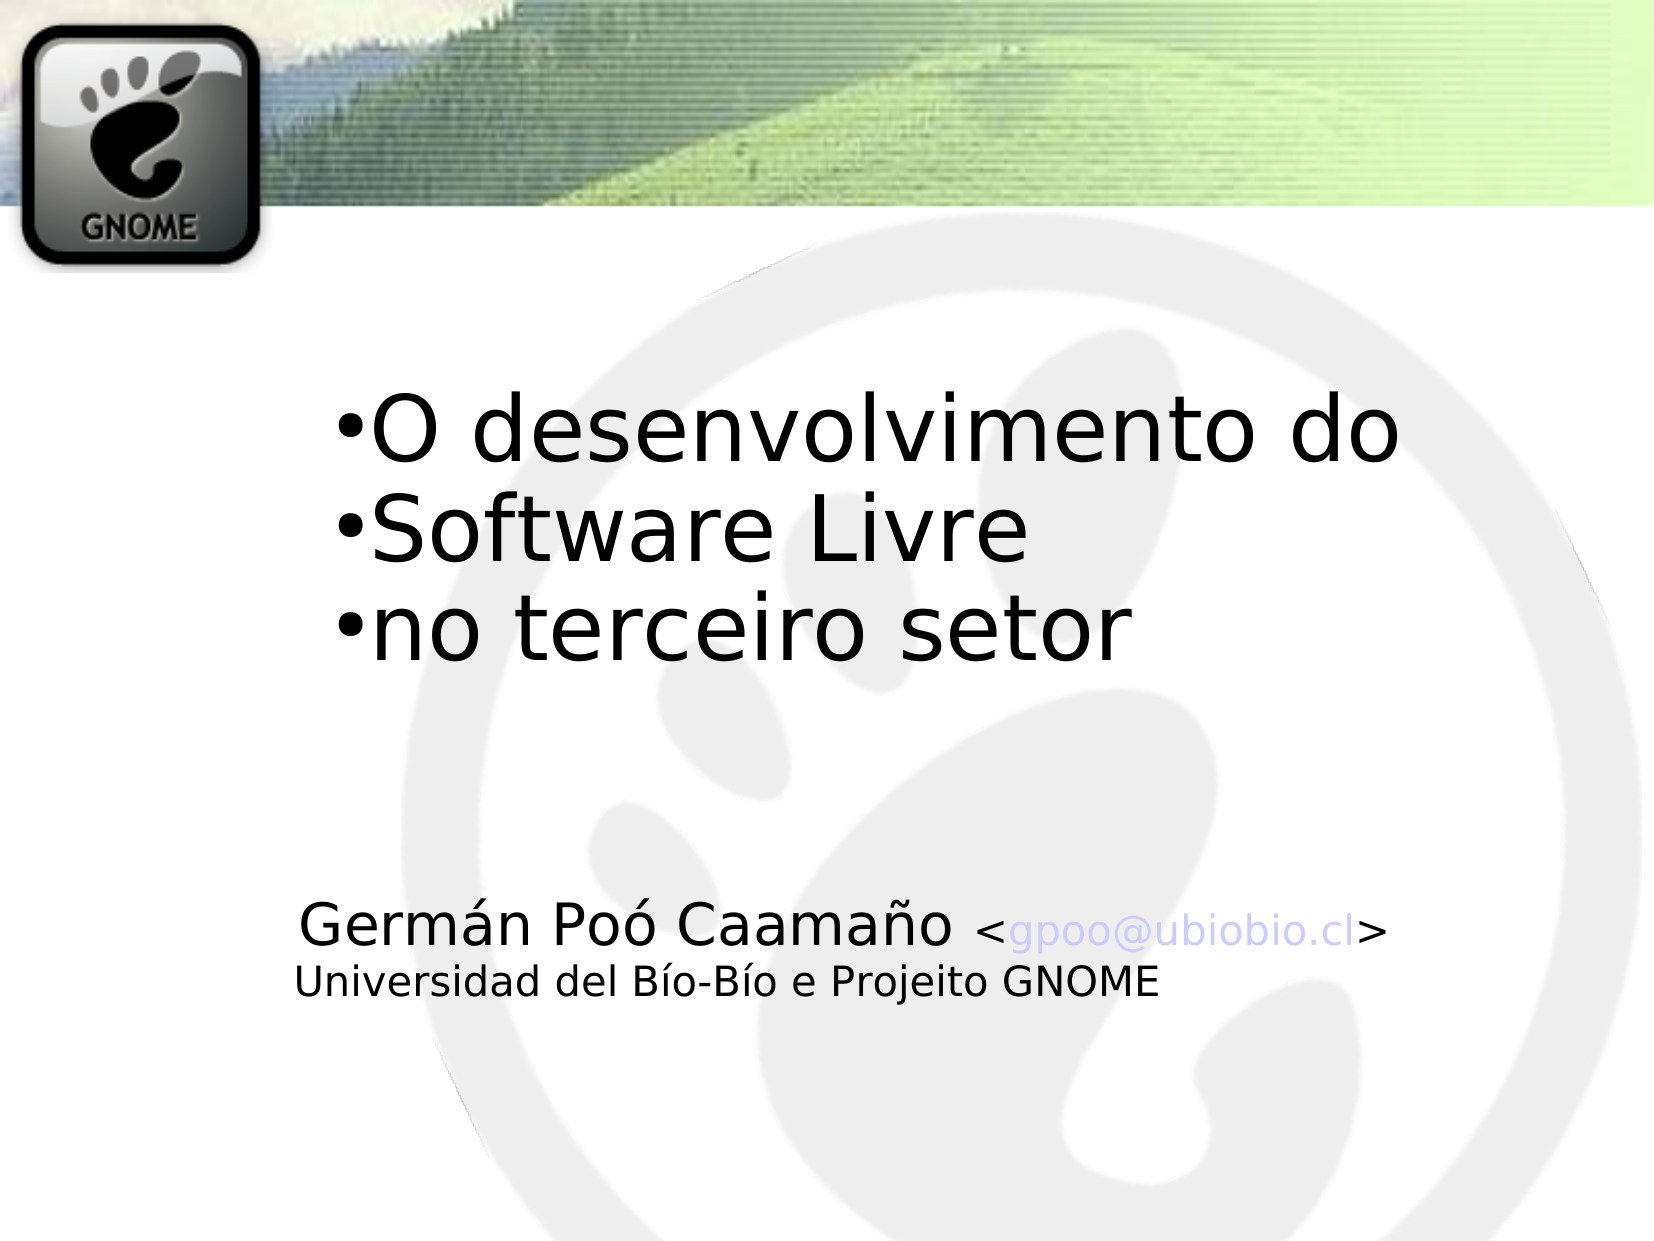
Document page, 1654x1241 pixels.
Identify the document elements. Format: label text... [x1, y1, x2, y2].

picture [0, 0, 1654, 1241]
text_box Germán Poó Caamaño <gpoo@ubiobio.cl> Universidad del Bío-Bío e Projeito GNOME [265, 885, 1406, 1014]
subtitle O desenvolvimento do Software Livre no terceiro setor [265, 265, 1624, 798]
